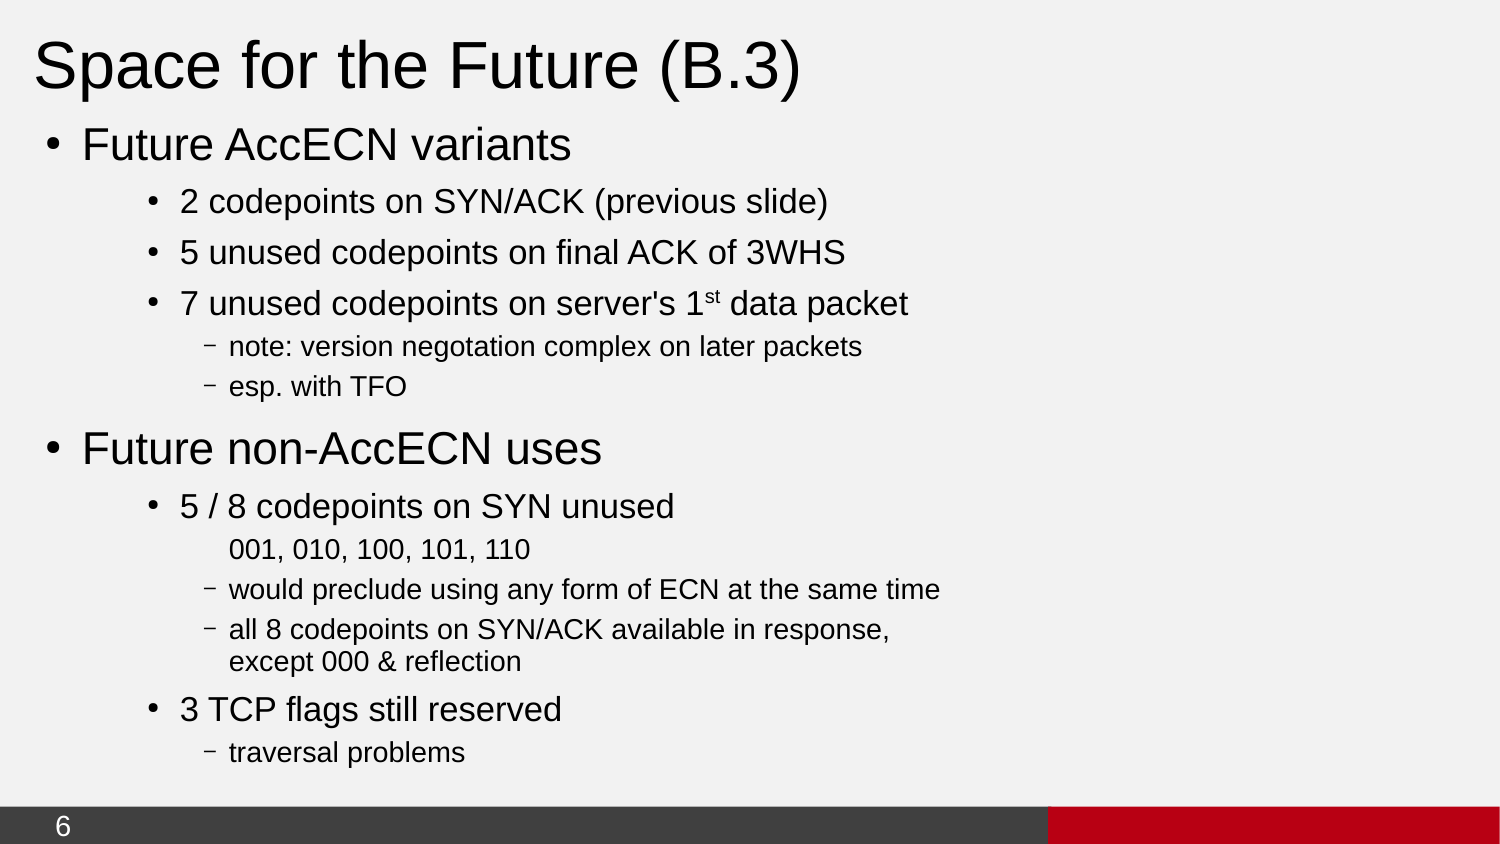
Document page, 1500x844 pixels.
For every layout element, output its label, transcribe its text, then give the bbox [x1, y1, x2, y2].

title Space for the Future (B.3) [33, 0, 1477, 131]
list Future AccECN variants 2 codepoints on SYN/ACK (previous slide) 5 unused codepoints on final ACK of 3WHS 7 unused codepoints on server's 1st data packet note: version negotation complex on later packets esp. with TFO Future non-AccECN uses 5 / 8 codepoints on SYN unused 001, 010, 100, 101, 110 would preclude using any form of ECN at the same time all 8 codepoints on SYN/ACK available in response, except 000 & reflection 3 TCP flags still reserved traversal problems [33, 118, 1410, 771]
